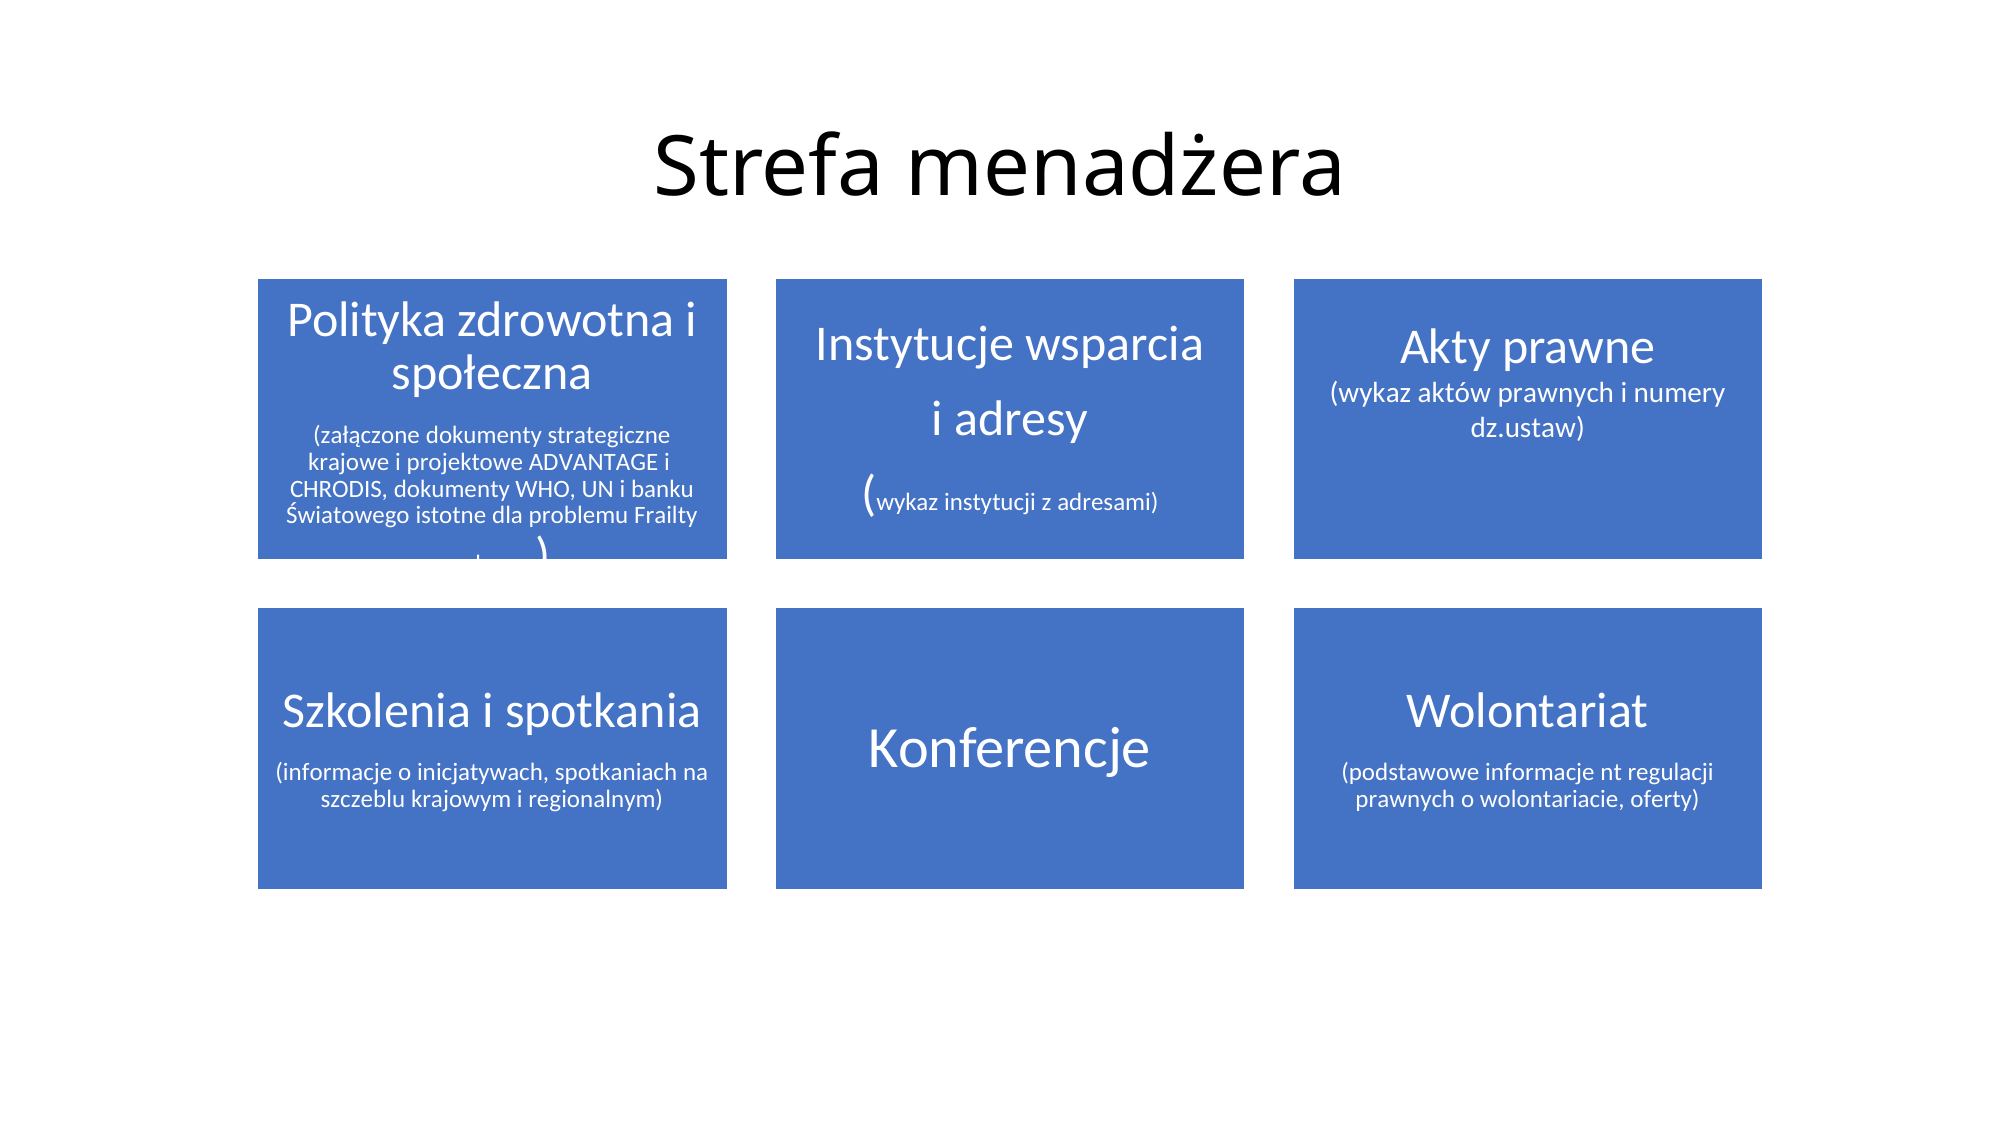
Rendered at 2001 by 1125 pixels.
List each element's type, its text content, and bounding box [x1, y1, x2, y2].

text_box Szkolenia i spotkania (informacje o inicjatywach, spotkaniach na szczeblu krajowym i regionalnym) [256, 607, 728, 890]
text_box Konferencje [774, 607, 1246, 890]
title Strefa menadżera [137, 59, 1863, 278]
text_box Wolontariat (podstawowe informacje nt regulacji prawnych o wolontariacie, oferty) [1292, 607, 1764, 890]
text_box Akty prawne (wykaz aktów prawnych i numery dz.ustaw) [1292, 277, 1764, 561]
text_box Instytucje wsparcia i adresy (wykaz instytucji z adresami) [774, 277, 1246, 561]
text_box Polityka zdrowotna i społeczna (załączone dokumenty strategiczne krajowe i projektowe ADVANTAGE i CHRODIS, dokumenty WHO, UN i banku Światowego istotne dla problemu Frailty syndrome) [256, 277, 728, 561]
